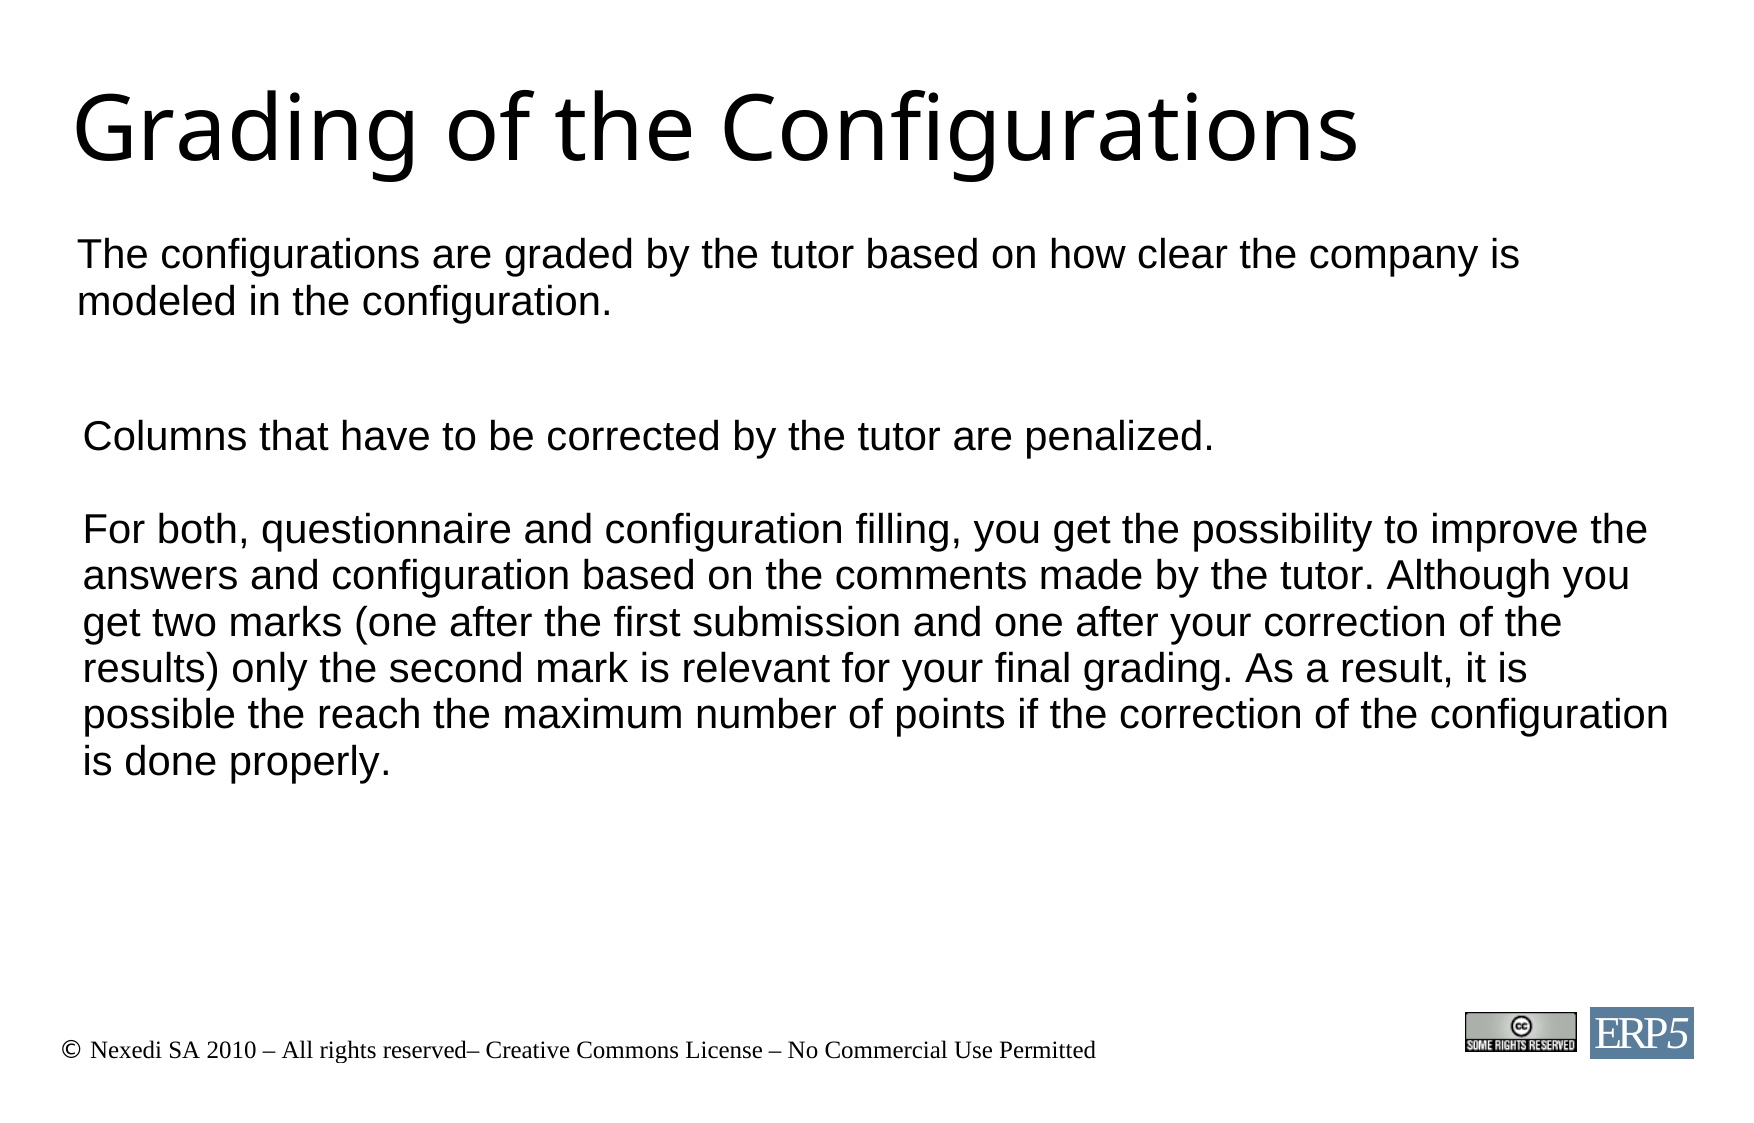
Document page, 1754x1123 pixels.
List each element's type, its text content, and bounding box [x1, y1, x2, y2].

text_box The configurations are graded by the tutor based on how clear the company is modeled in the configuration. [76, 231, 1672, 325]
text_box Columns that have to be corrected by the tutor are penalized. For both, questionnaire and configuration filling, you get the possibility to improve the answers and configuration based on the comments made by the tutor. Although you get two marks (one after the first submission and one after your correction of the results) only the second mark is relevant for your final grading. As a result, it is possible the reach the maximum number of points if the correction of the configuration is done properly. [82, 412, 1678, 785]
title Grading of the Configurations [71, 63, 1707, 187]
picture [1465, 1012, 1577, 1052]
